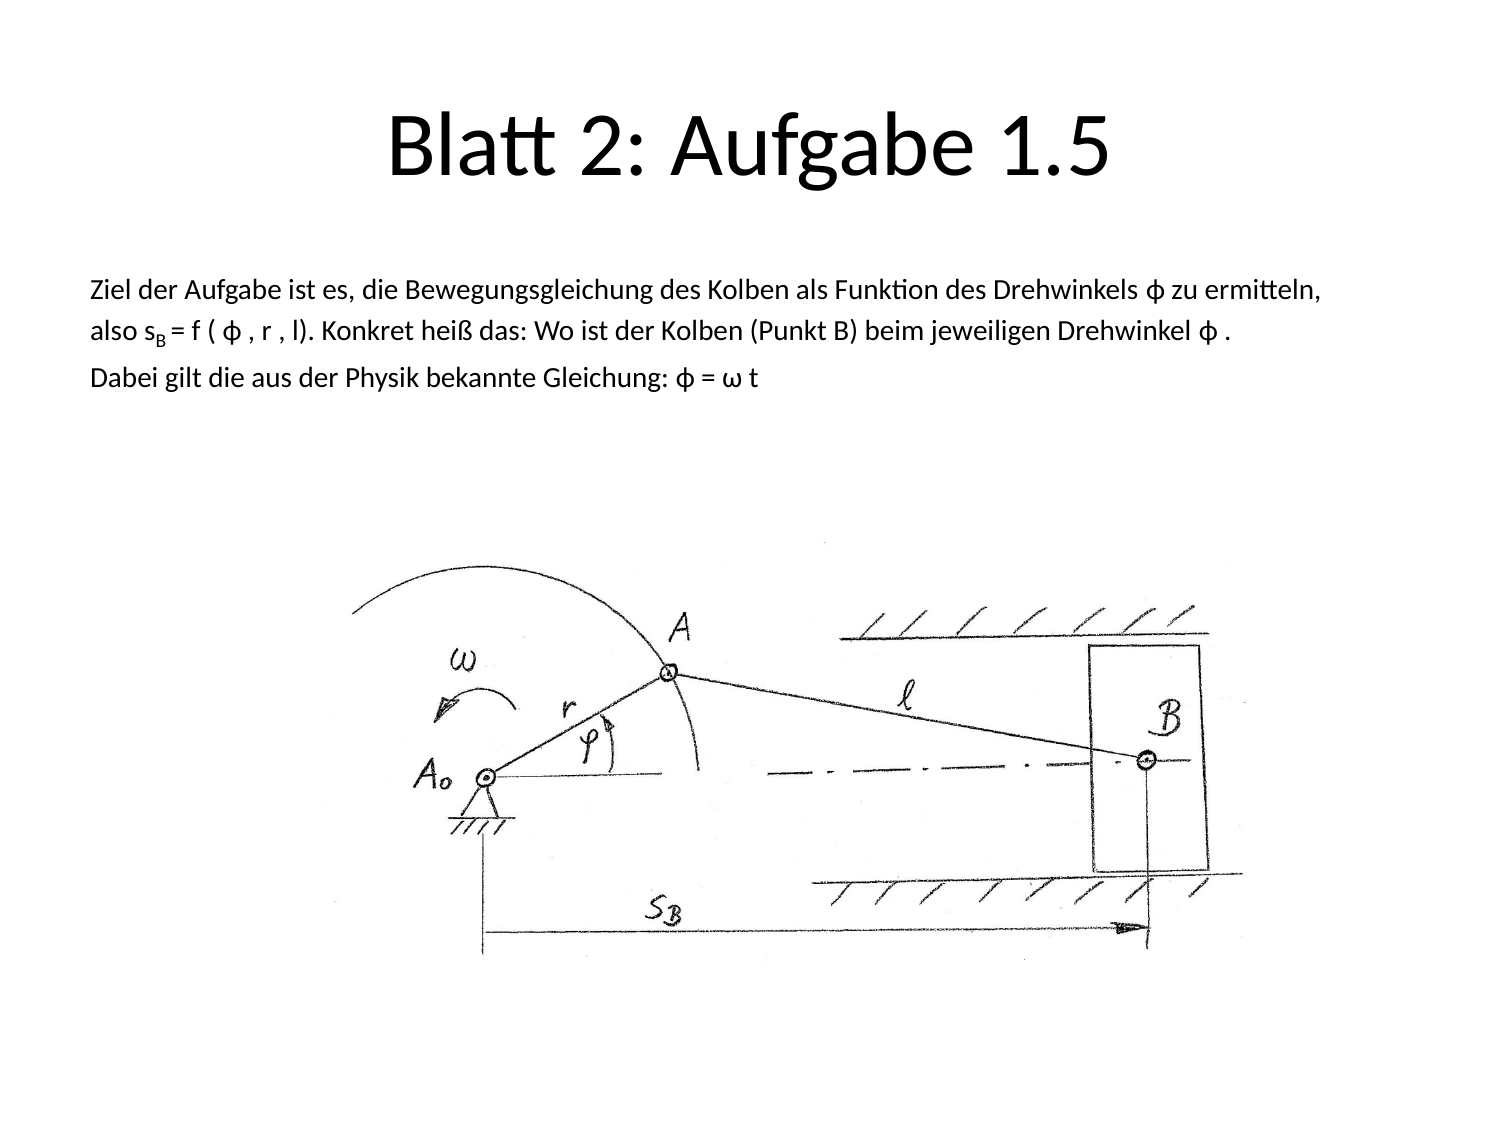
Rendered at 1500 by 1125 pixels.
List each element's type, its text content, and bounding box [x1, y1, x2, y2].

title Blatt 2: Aufgabe 1.5 [75, 45, 1426, 233]
picture [301, 527, 1246, 973]
list Ziel der Aufgabe ist es, die Bewegungsgleichung des Kolben als Funktion des Drehwinkels ϕ zu ermitteln, also sB = f ( ϕ , r , l). Konkret heiß das: Wo ist der Kolben (Punkt B) beim jeweiligen Drehwinkel ϕ . Dabei gilt die aus der Physik bekannte Gleichung: ϕ = ω t [75, 262, 1426, 1005]
